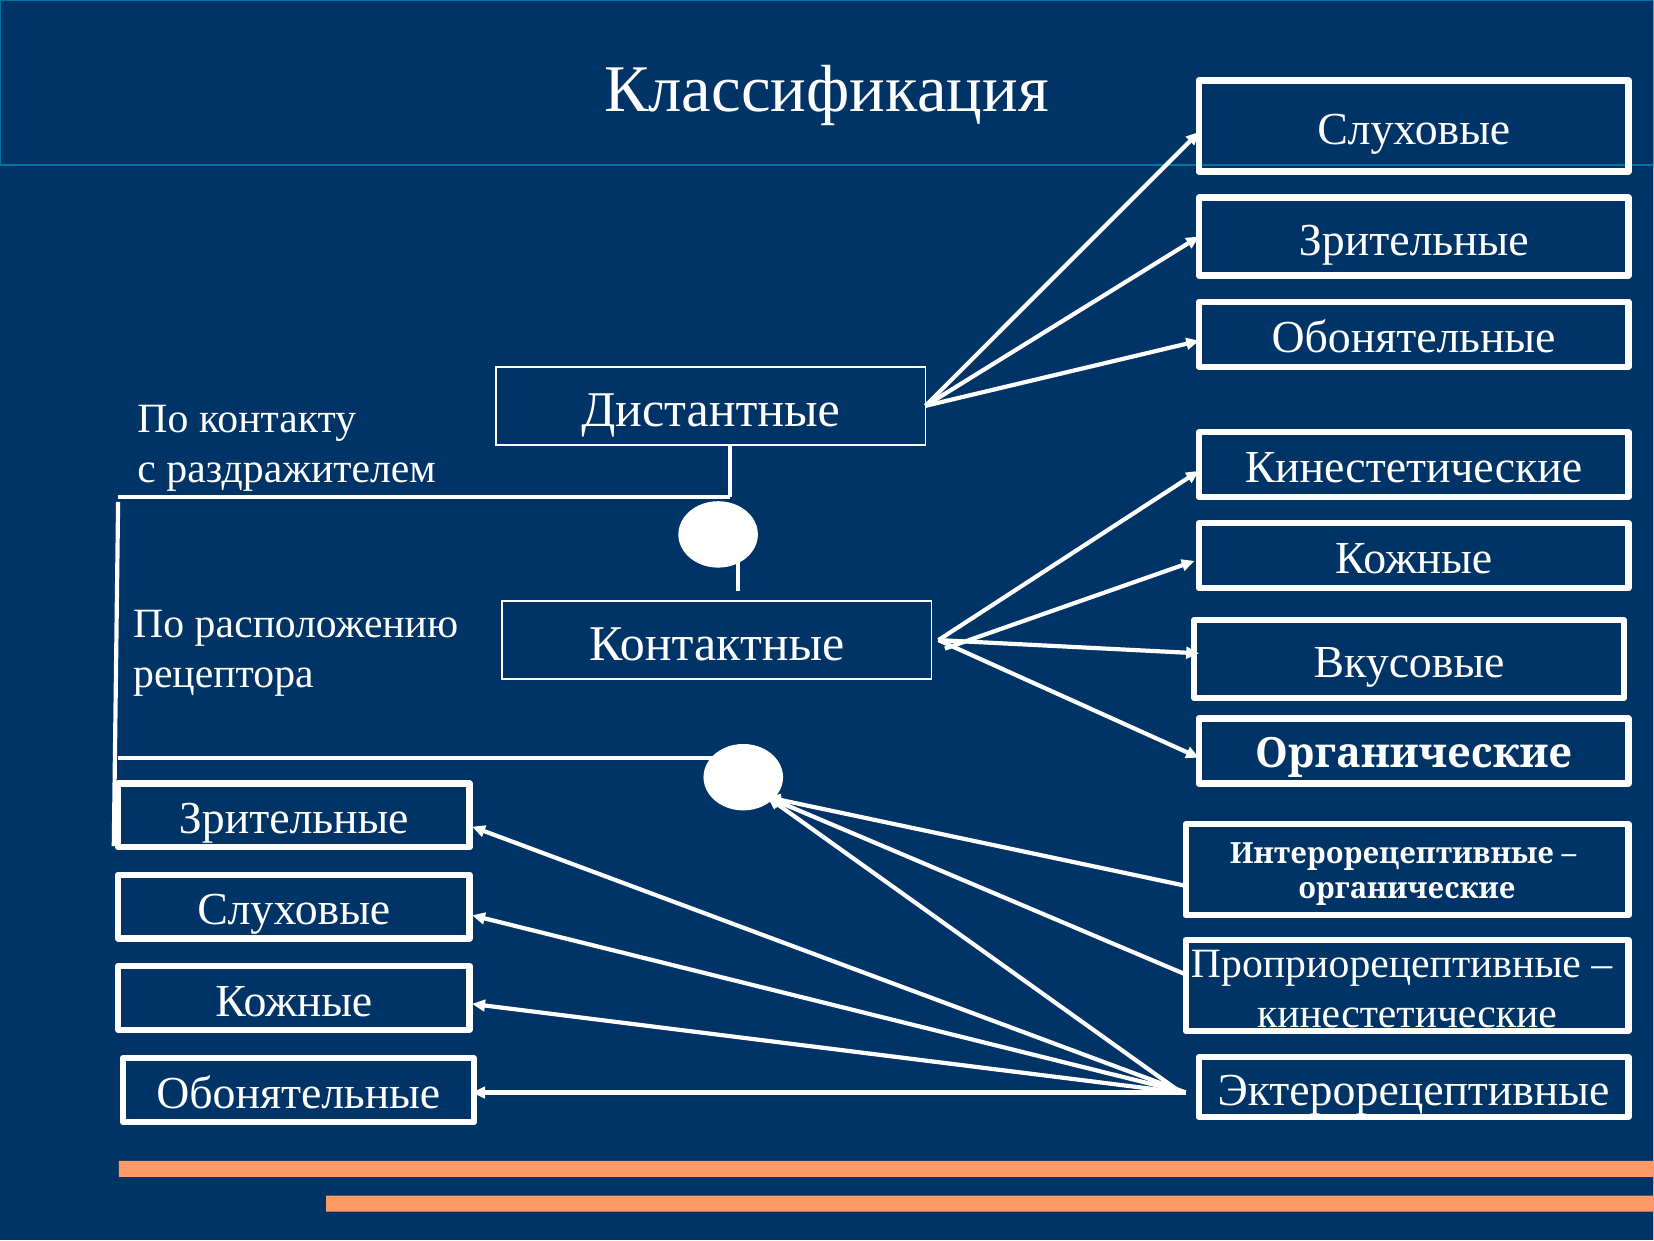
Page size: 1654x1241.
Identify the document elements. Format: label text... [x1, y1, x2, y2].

text_box [704, 744, 783, 810]
text_box По расположению рецептора [118, 588, 483, 704]
text_box Кожные [118, 965, 470, 1030]
text_box Зрительные [118, 783, 470, 848]
text_box Слуховые [118, 874, 470, 939]
text_box Кожные [1198, 523, 1629, 589]
text_box Кинестетические [1198, 432, 1629, 498]
text_box Классификация [0, 37, 1654, 133]
text_box Органические [1198, 718, 1629, 784]
text_box Интерорецептивные – органические [1185, 824, 1629, 916]
text_box Контактные [501, 601, 932, 680]
text_box Обонятельные [122, 1058, 475, 1123]
text_box Вкусовые [1194, 620, 1624, 699]
text_box Зрительные [1198, 197, 1629, 276]
text_box Слуховые [1198, 80, 1629, 172]
text_box Эктерорецептивные [1198, 1057, 1629, 1118]
text_box По контакту с раздражителем [122, 383, 507, 495]
text_box [679, 501, 758, 567]
text_box Дистантные [495, 366, 926, 445]
text_box Обонятельные [1198, 301, 1629, 367]
text_box Проприорецептивные – кинестетические [1185, 939, 1629, 1031]
